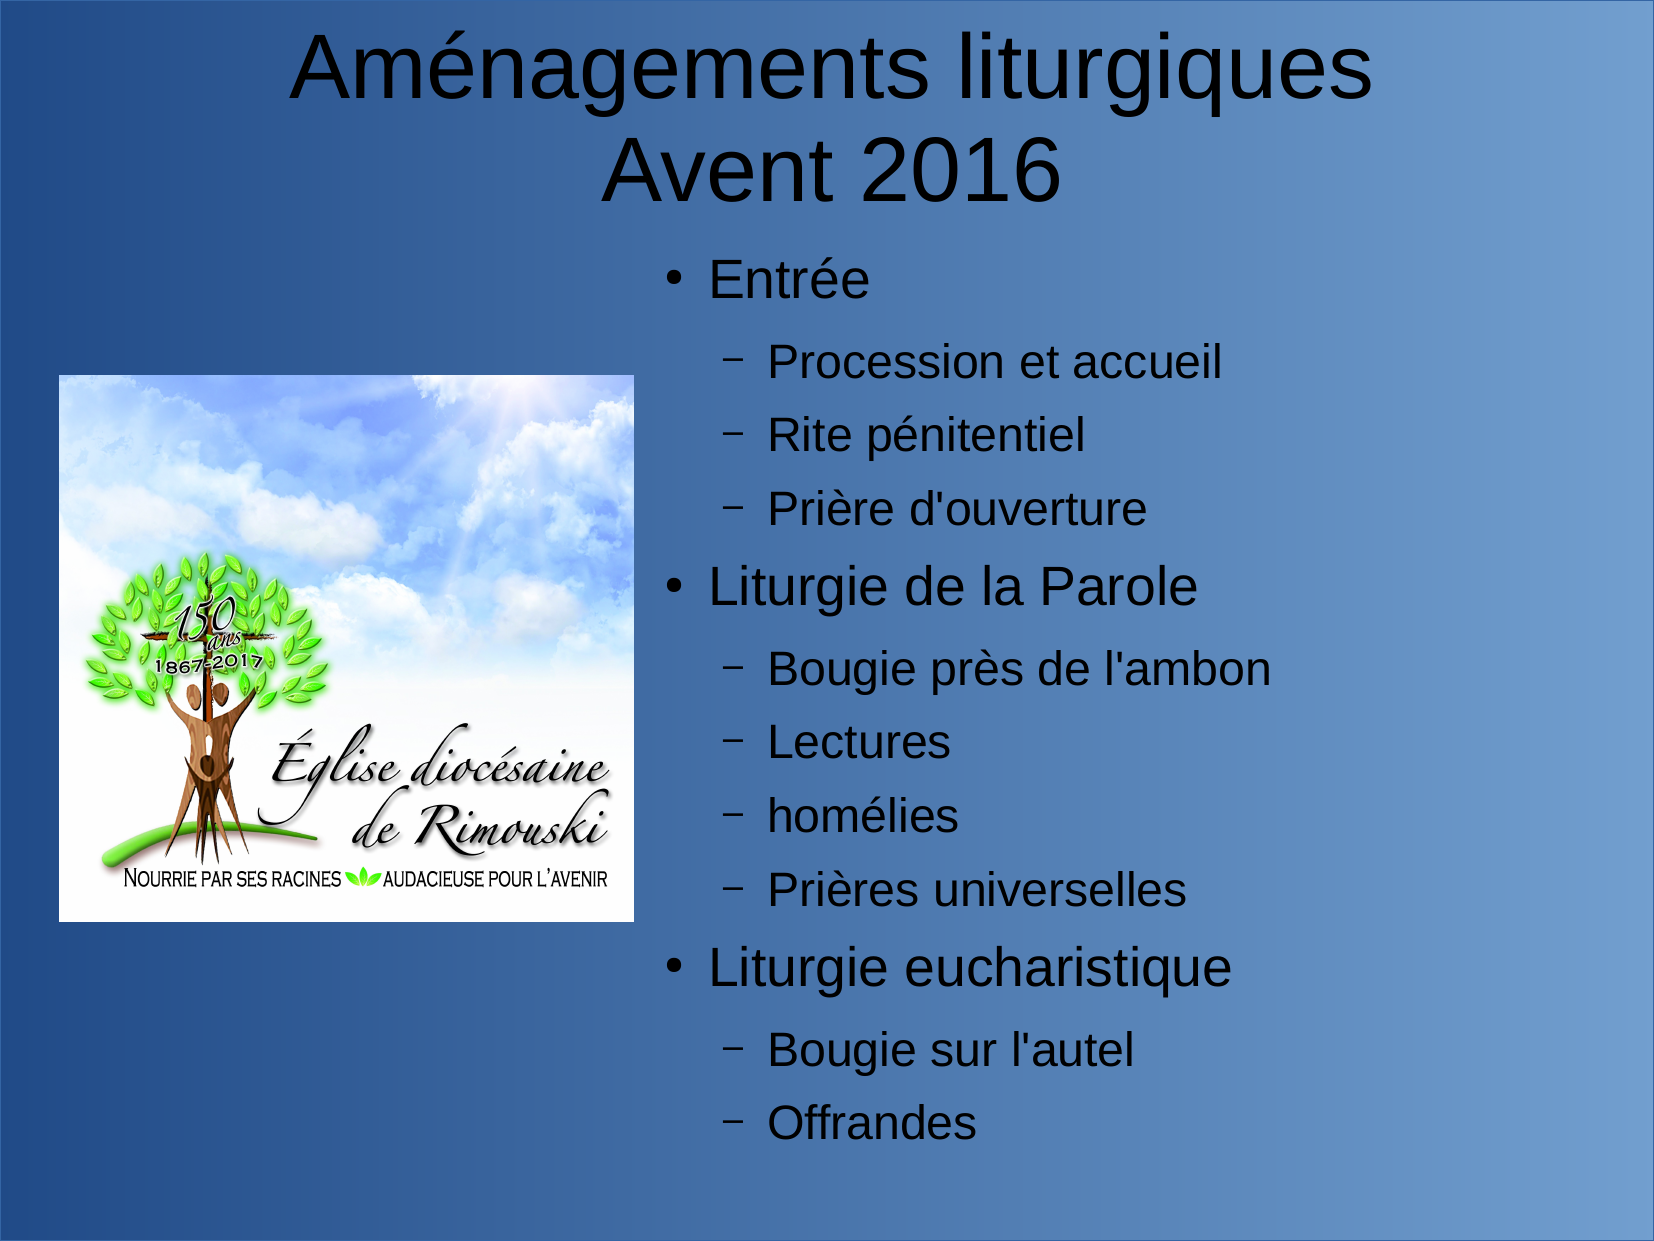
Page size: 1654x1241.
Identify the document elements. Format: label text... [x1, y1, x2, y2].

list Entrée Procession et accueil Rite pénitentiel Prière d'ouverture Liturgie de la Parole Bougie près de l'ambon Lectures homélies Prières universelles Liturgie eucharistique Bougie sur l'autel Offrandes [649, 248, 1619, 1158]
title Aménagements liturgiques Avent 2016 [181, 11, 1484, 225]
picture [59, 375, 634, 922]
